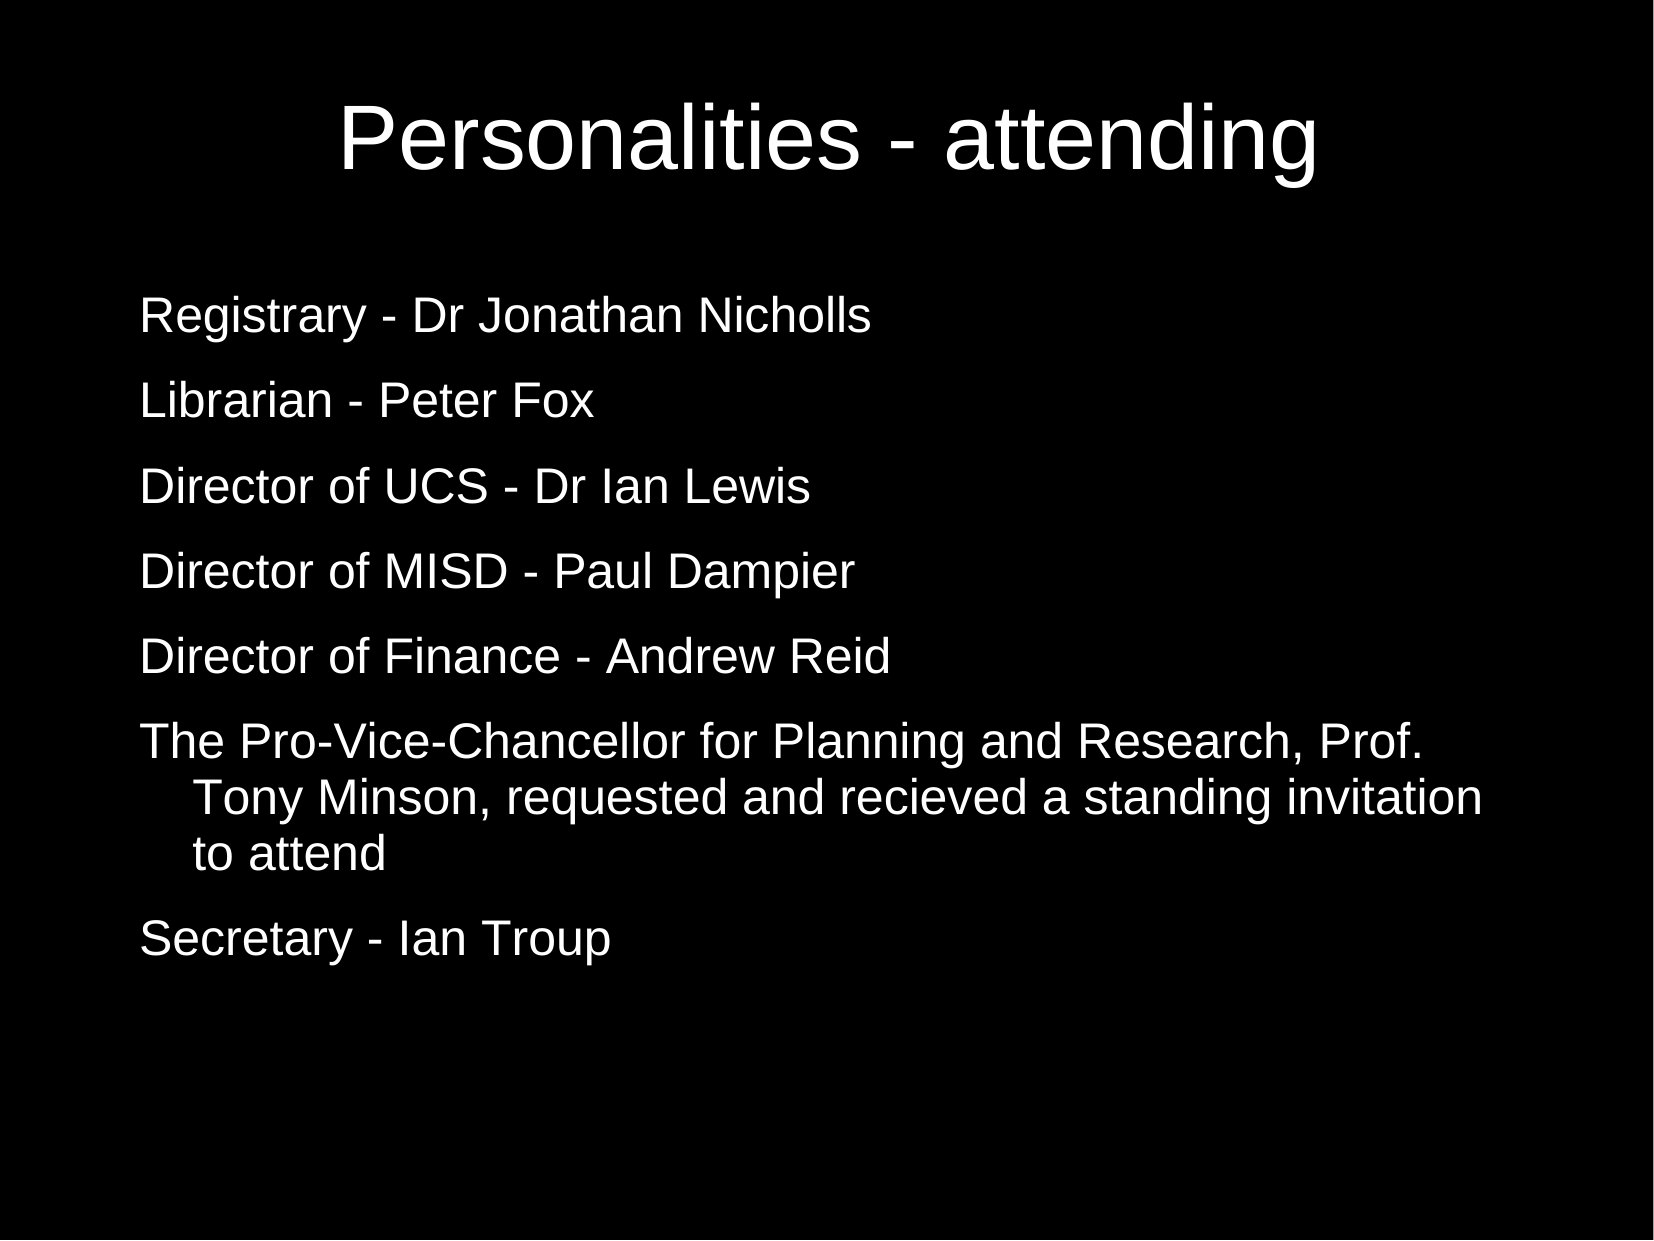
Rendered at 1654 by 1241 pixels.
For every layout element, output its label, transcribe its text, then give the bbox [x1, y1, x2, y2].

title Personalities - attending [123, 34, 1536, 242]
list Registrary - Dr Jonathan Nicholls Librarian - Peter Fox Director of UCS - Dr Ian Lewis Director of MISD - Paul Dampier Director of Finance - Andrew Reid The Pro-Vice-Chancellor for Planning and Research, Prof. Tony Minson, requested and recieved a standing invitation to attend Secretary - Ian Troup [121, 287, 1534, 1191]
